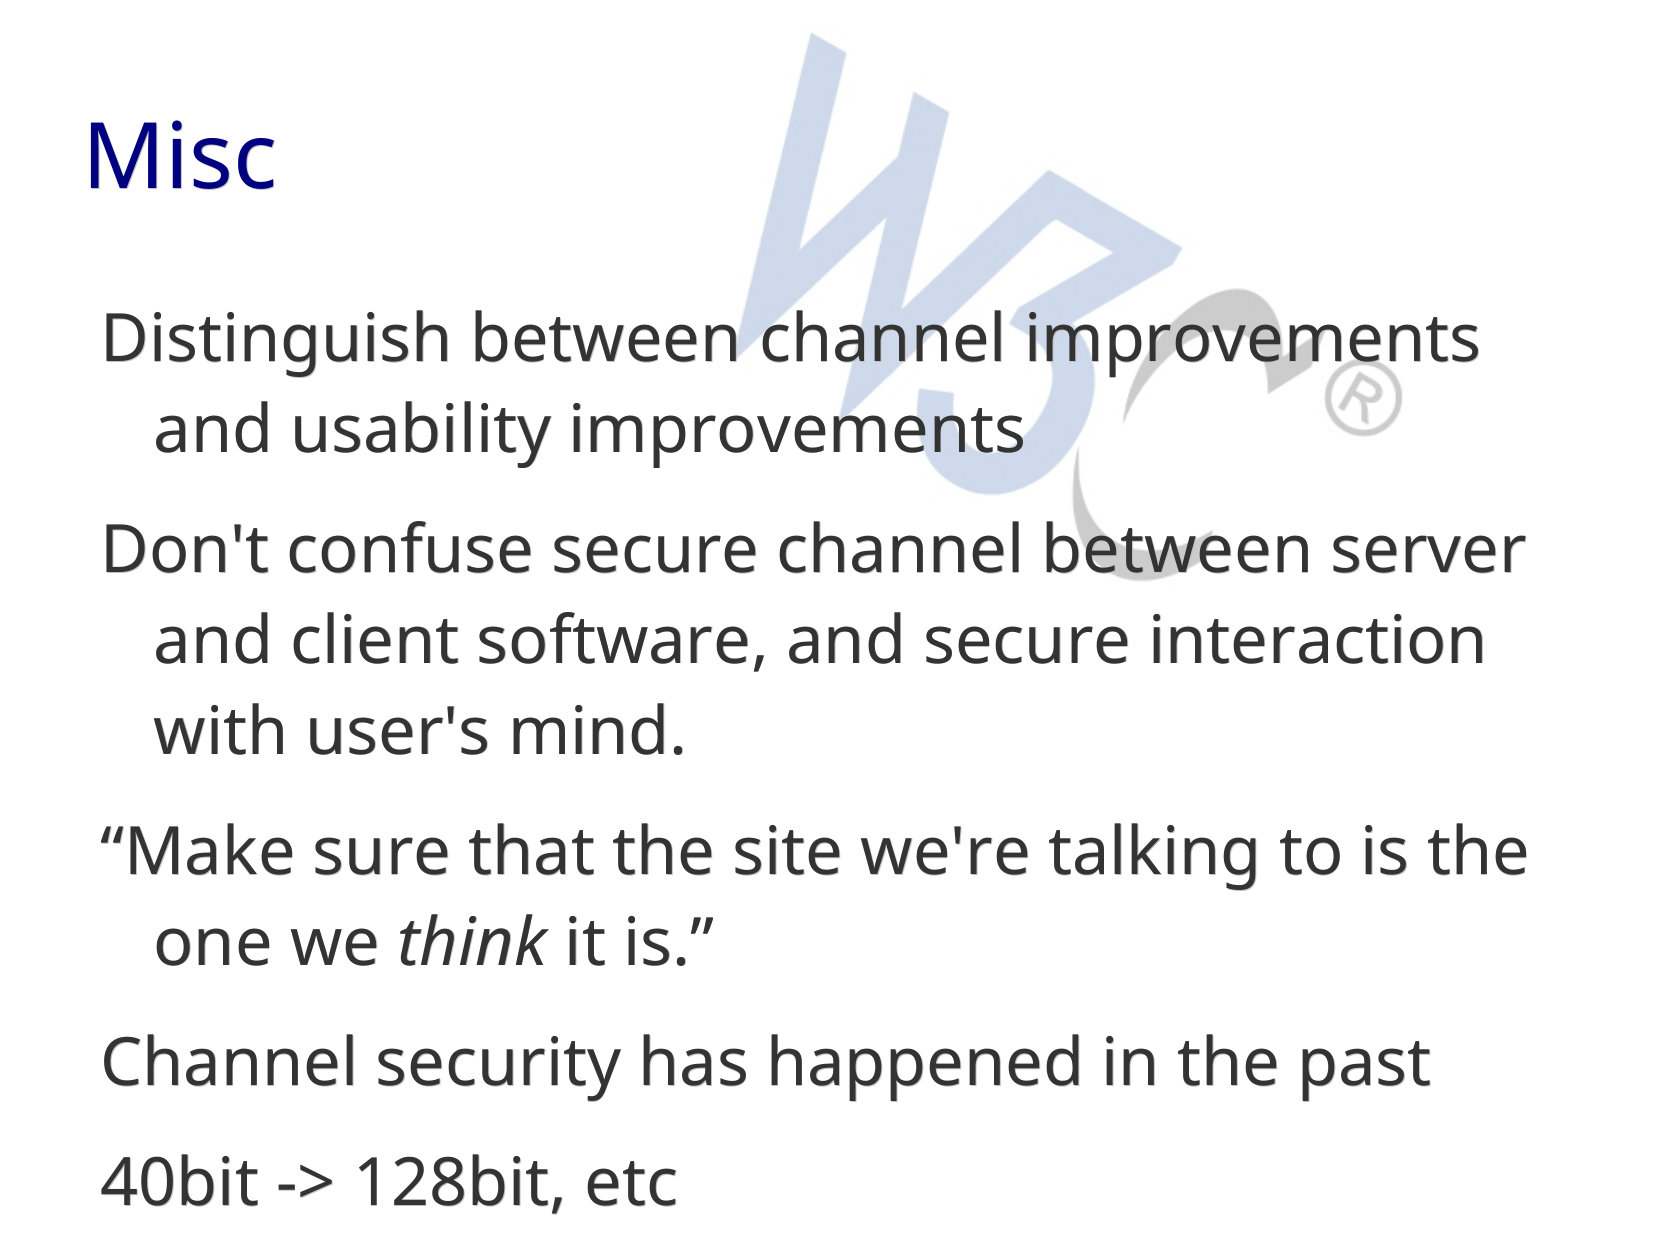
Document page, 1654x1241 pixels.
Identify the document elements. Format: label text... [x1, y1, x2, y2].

picture [403, 0, 1654, 605]
list Distinguish between channel improvements and usability improvements Don't confuse secure channel between server and client software, and secure interaction with user's mind. “Make sure that the site we're talking to is the one we think it is.” Channel security has happened in the past 40bit -> 128bit, etc [82, 290, 1571, 1109]
title Misc [82, 49, 1536, 257]
